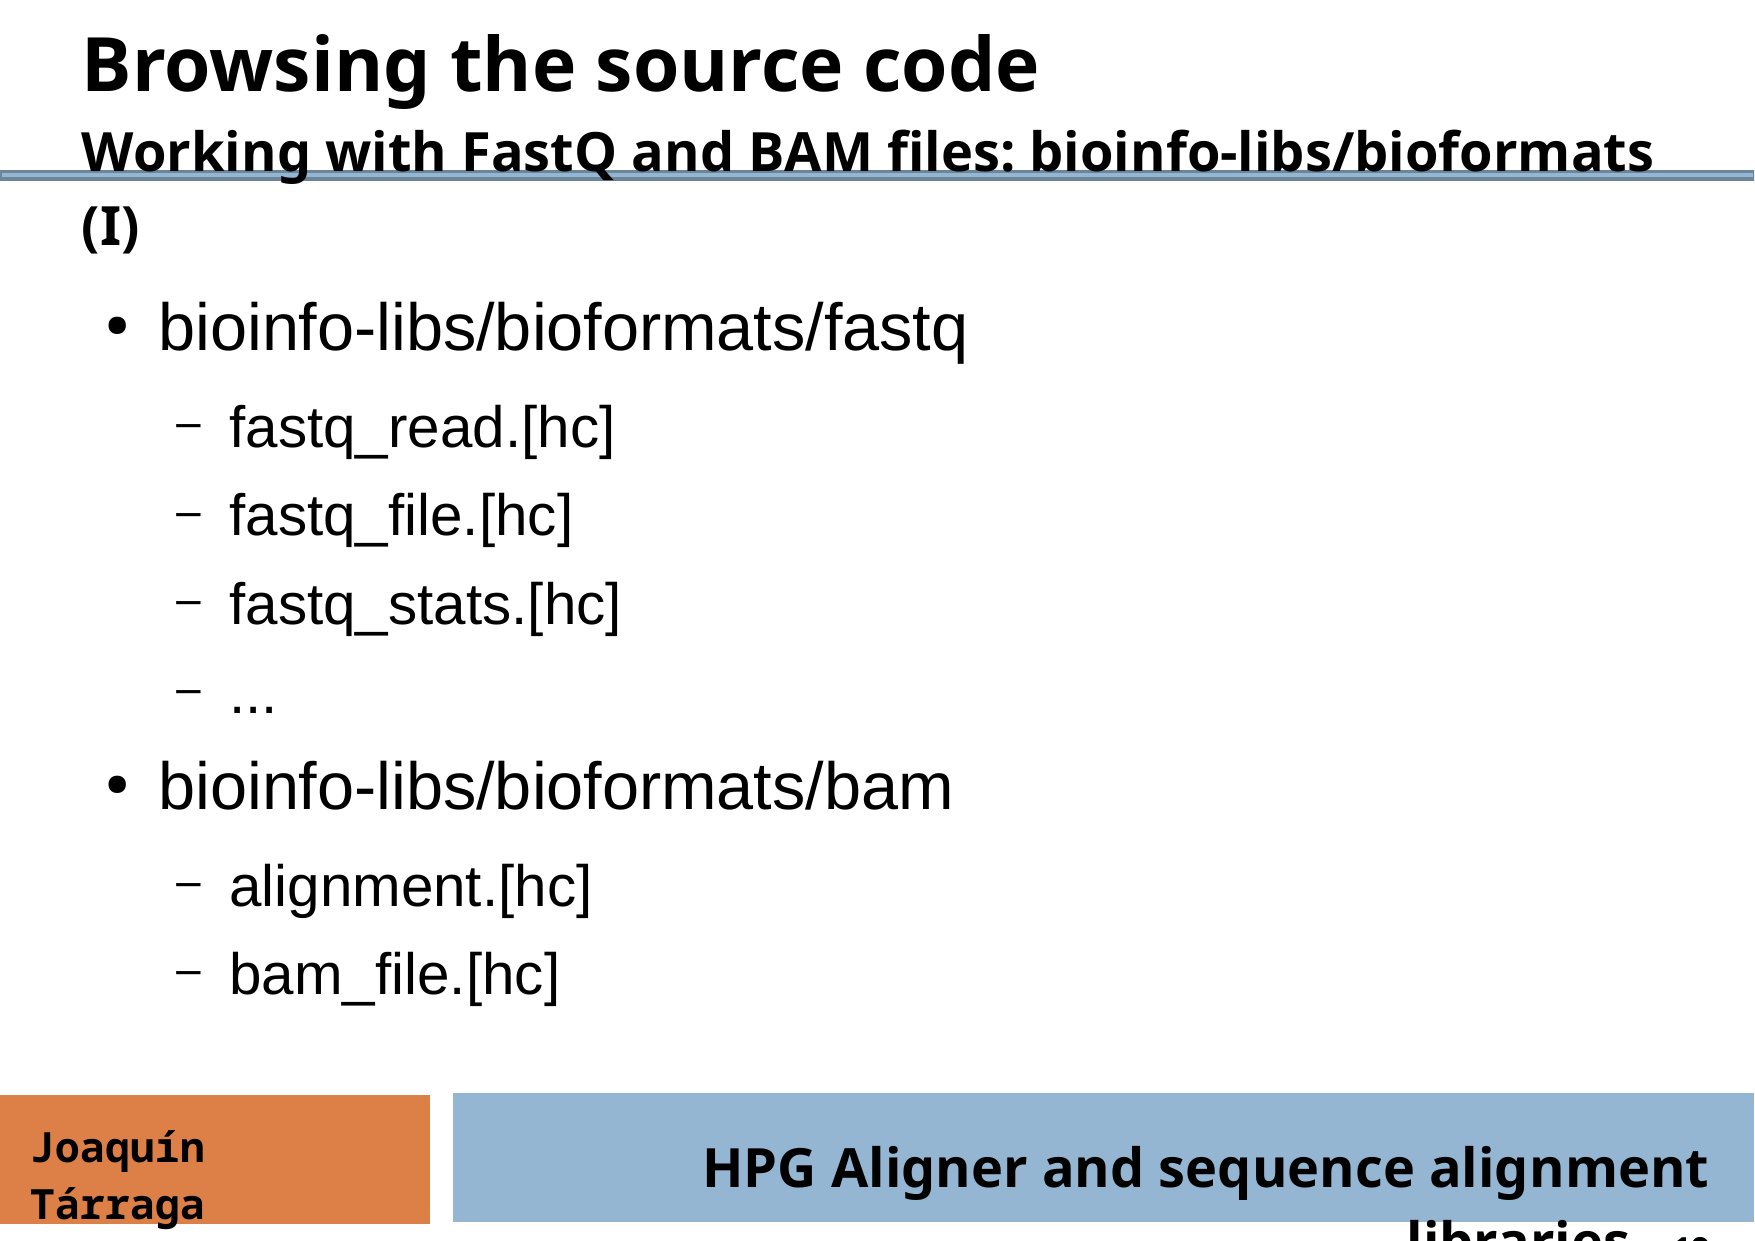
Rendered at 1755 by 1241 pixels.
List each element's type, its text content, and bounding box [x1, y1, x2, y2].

text_box Joaquín Tárraga jtarraga@cipf.es [15, 1110, 406, 1221]
text_box [0, 171, 299, 179]
text_box [305, 171, 602, 179]
text_box HPG Aligner and sequence alignment libraries 19 [480, 1122, 1726, 1239]
text_box Browsing the source code Working with FastQ and BAM files: bioinfo-libs/bioformats (I) [67, 3, 1688, 168]
list bioinfo-libs/bioformats/fastq fastq_read.[hc] fastq_file.[hc] fastq_stats.[hc] ... bioinfo-libs/bioformats/bam alignment.[hc] bam_file.[hc] [87, 290, 1632, 1010]
text_box [606, 171, 1754, 179]
